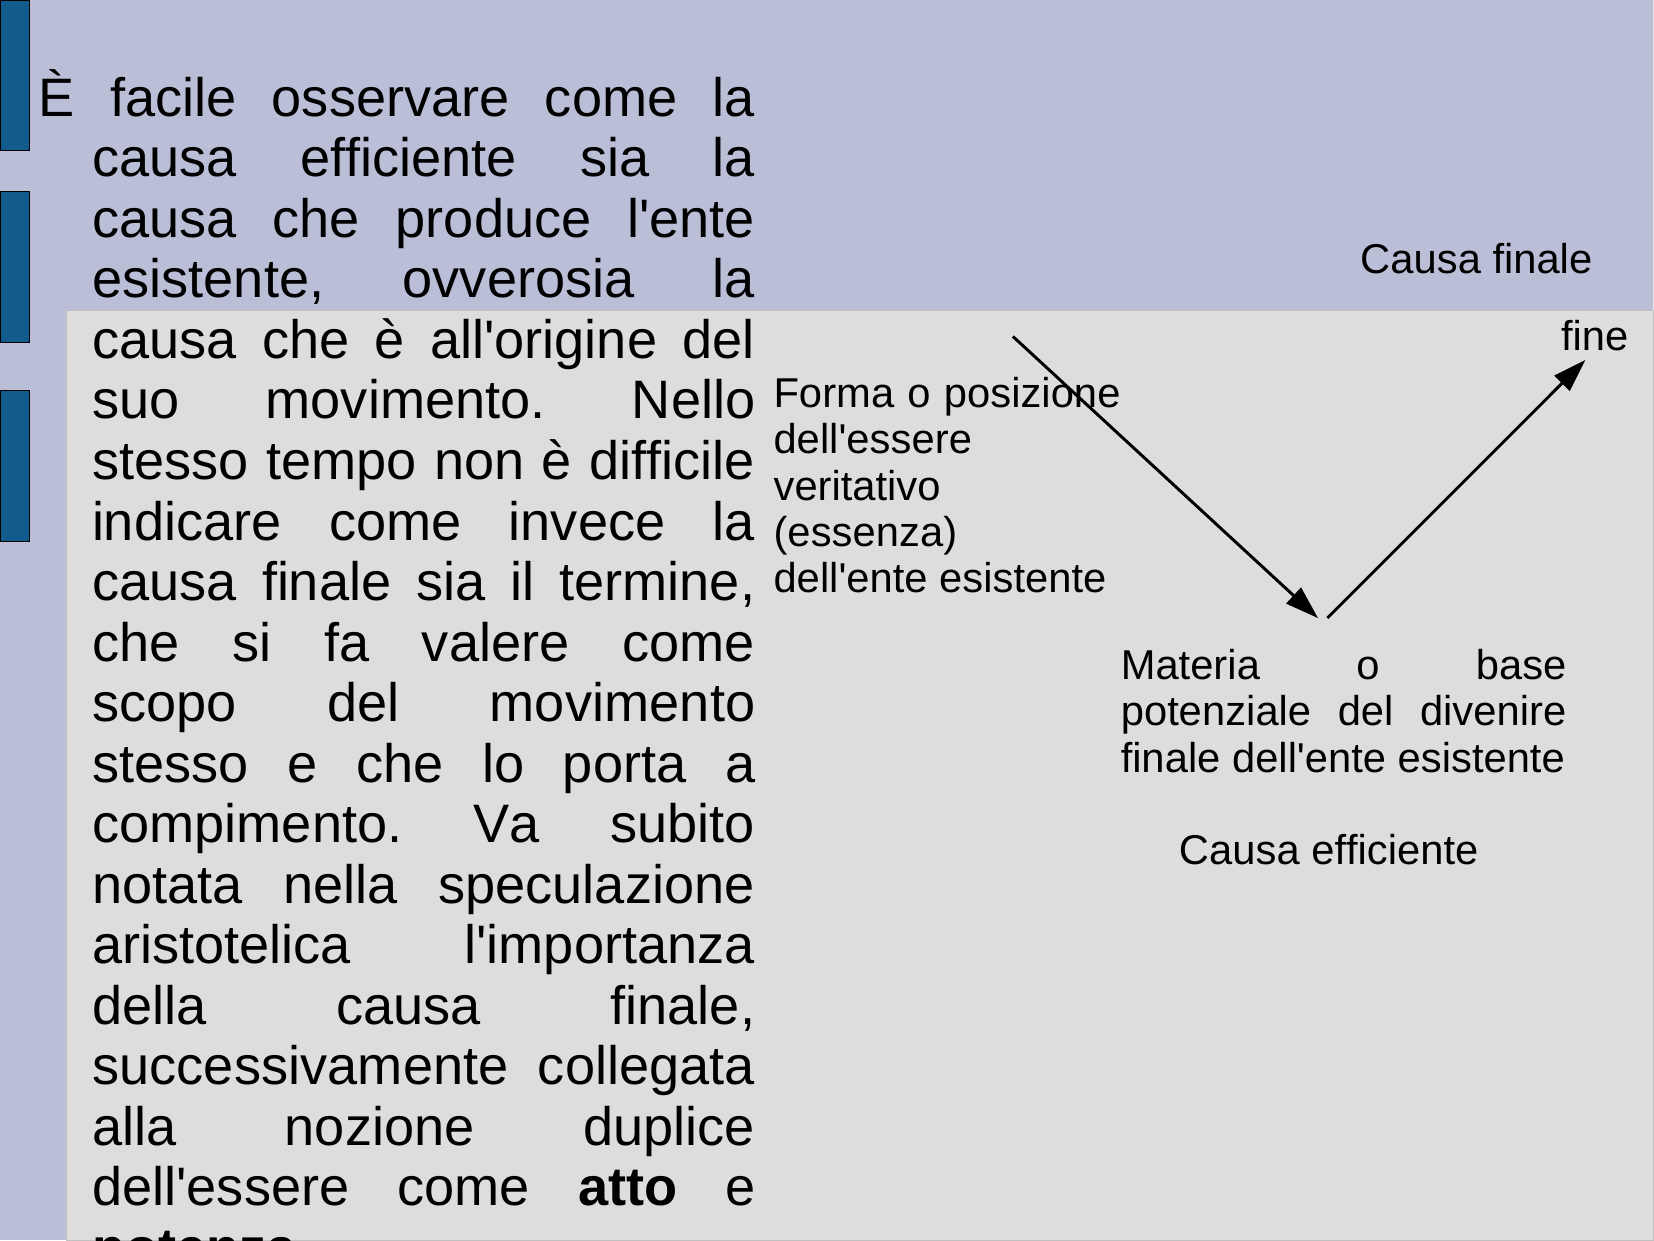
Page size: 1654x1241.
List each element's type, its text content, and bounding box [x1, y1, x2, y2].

list È facile osservare come la causa efficiente sia la causa che produce l'ente esistente, ovverosia la causa che è all'origine del suo movimento. Nello stesso tempo non è difficile indicare come invece la causa finale sia il termine, che si fa valere come scopo del movimento stesso e che lo porta a compimento. Va subito notata nella speculazione aristotelica l'importanza della causa finale, successivamente collegata alla nozione duplice dell'essere come atto e potenza. [21, 67, 756, 1221]
text_box Causa finale [1328, 236, 1625, 284]
text_box Materia o base potenziale del divenire finale dell'ente esistente [1120, 641, 1567, 782]
text_box fine [1547, 312, 1642, 360]
title [756, 91, 1534, 299]
text_box Forma o posizione dell'essere veritativo (essenza) dell'ente esistente [773, 369, 1121, 557]
text_box Causa efficiente [1151, 826, 1506, 874]
